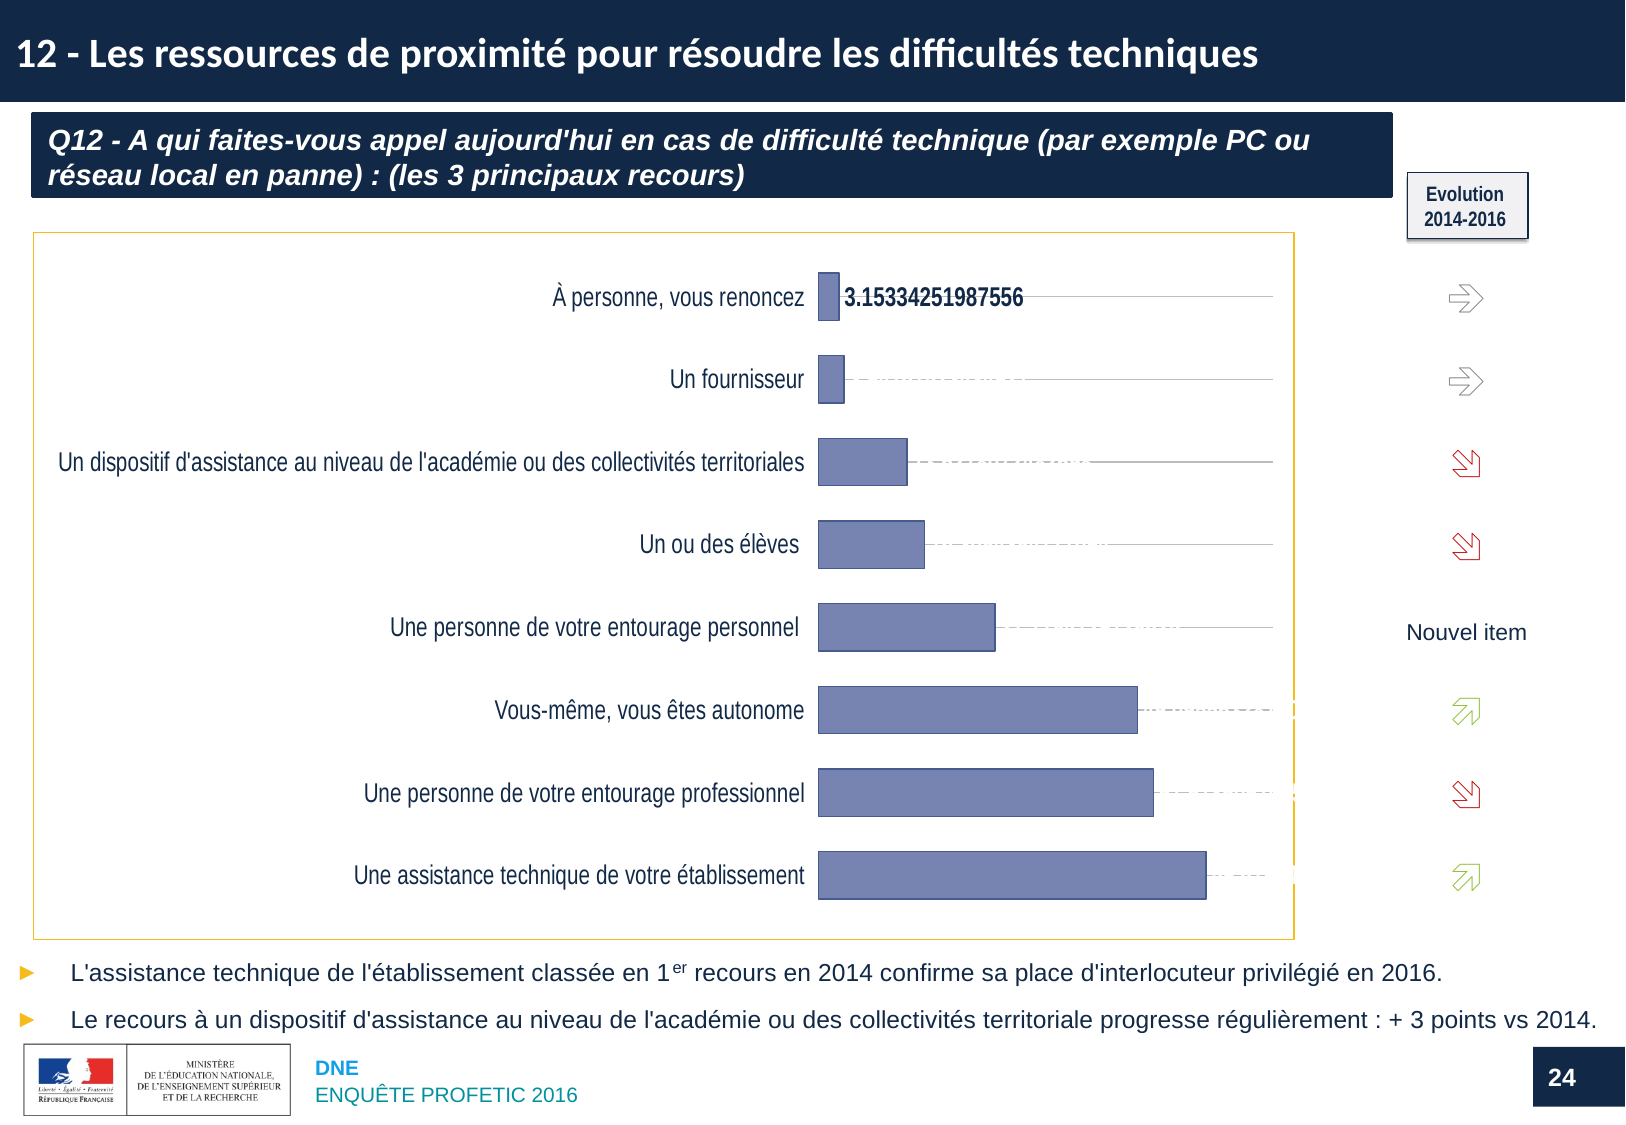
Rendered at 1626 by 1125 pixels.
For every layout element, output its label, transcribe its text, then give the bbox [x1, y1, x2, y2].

title 12 - Les ressources de proximité pour résoudre les difficultés techniques [0, 0, 1625, 102]
text_box  [1434, 680, 1501, 742]
text_box Evolution 2014-2016 [1407, 172, 1528, 239]
text_box  [1431, 349, 1504, 411]
text_box Q12 - A qui faites-vous appel aujourd'hui en cas de difficulté technique (par exemple PC ou réseau local en panne) : (les 3 principaux recours) [33, 114, 1391, 196]
text_box 24 [1533, 1046, 1625, 1107]
text_box  [1431, 267, 1504, 328]
text_box  [1434, 432, 1501, 494]
text_box  [1434, 846, 1501, 907]
chart [33, 231, 1392, 941]
text_box Nouvel item [1391, 609, 1544, 653]
text_box  [1434, 515, 1501, 576]
list L'assistance technique de l'établissement classée en 1er recours en 2014 confirme sa place d'interlocuteur privilégié en 2016. Le recours à un dispositif d'assistance au niveau de l'académie ou des collectivités territoriale progresse régulièrement : + 3 points vs 2014. [0, 952, 1625, 1083]
text_box  [1434, 763, 1501, 824]
